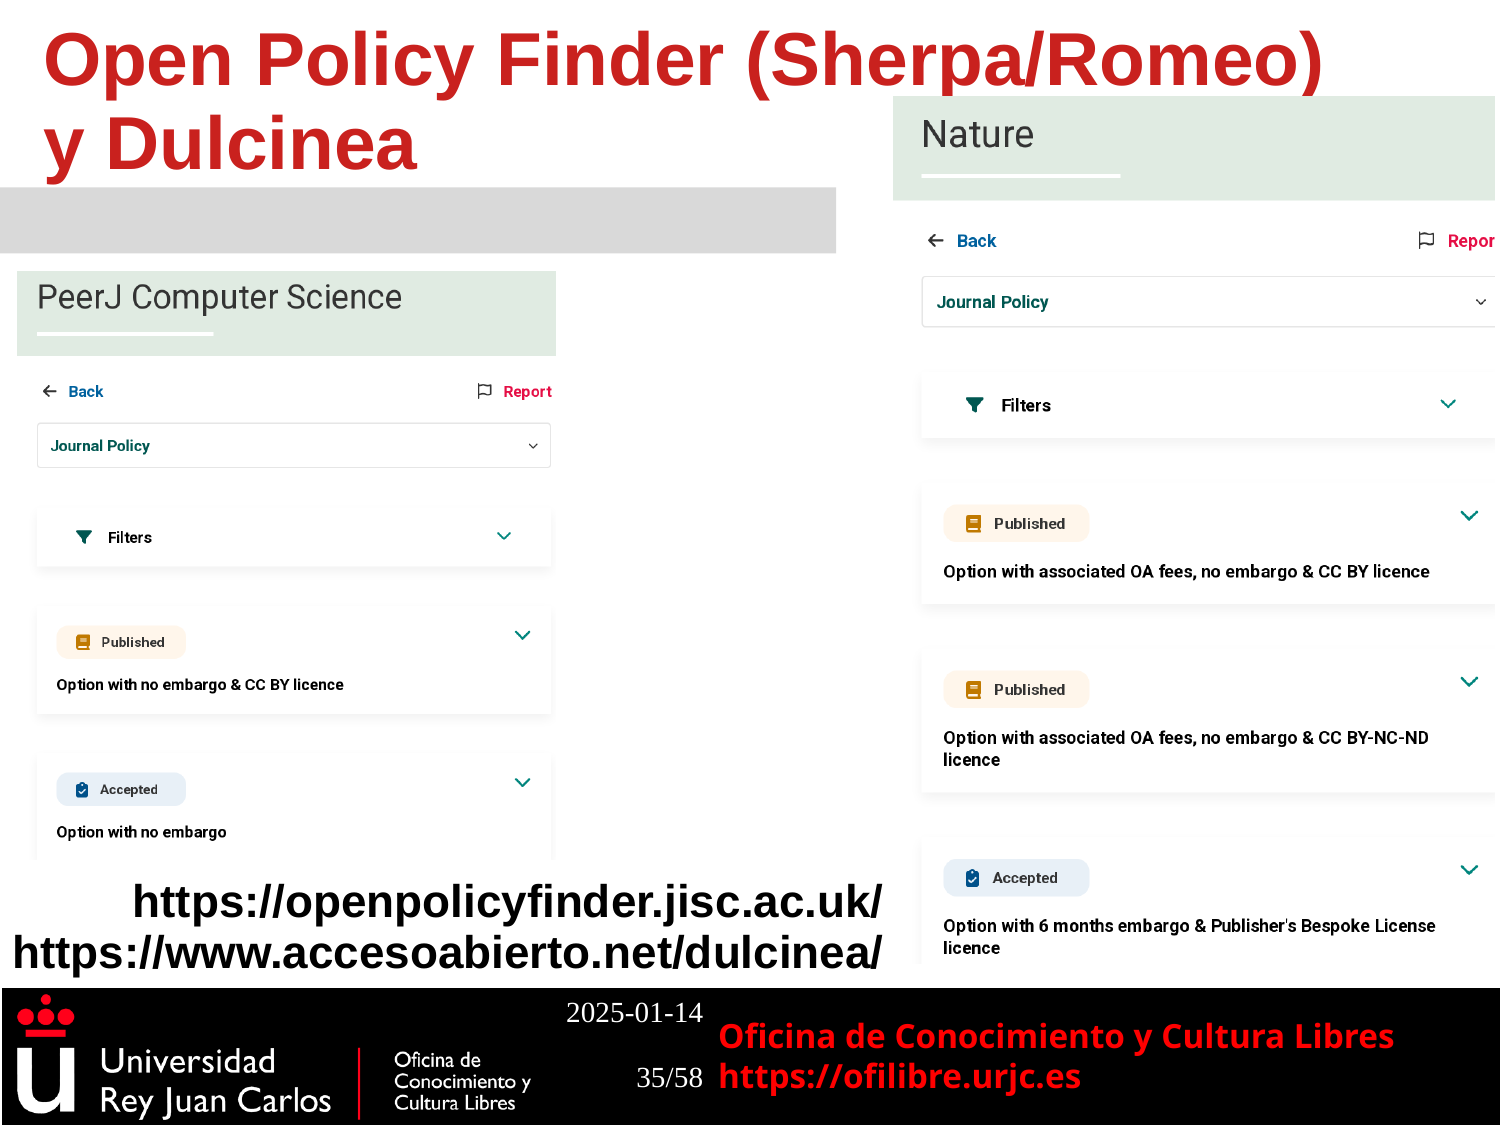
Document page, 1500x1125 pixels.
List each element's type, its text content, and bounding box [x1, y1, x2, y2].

picture [17, 1006, 531, 1120]
text_box https://openpolicyfinder.jisc.ac.uk/ https://www.accesoabierto.net/dulcinea/ [0, 868, 899, 1006]
title [75, 7, 1425, 96]
picture [17, 271, 556, 860]
picture [893, 96, 1495, 964]
text_box Open Policy Finder (Sherpa/Romeo) y Dulcinea [28, 10, 1383, 193]
